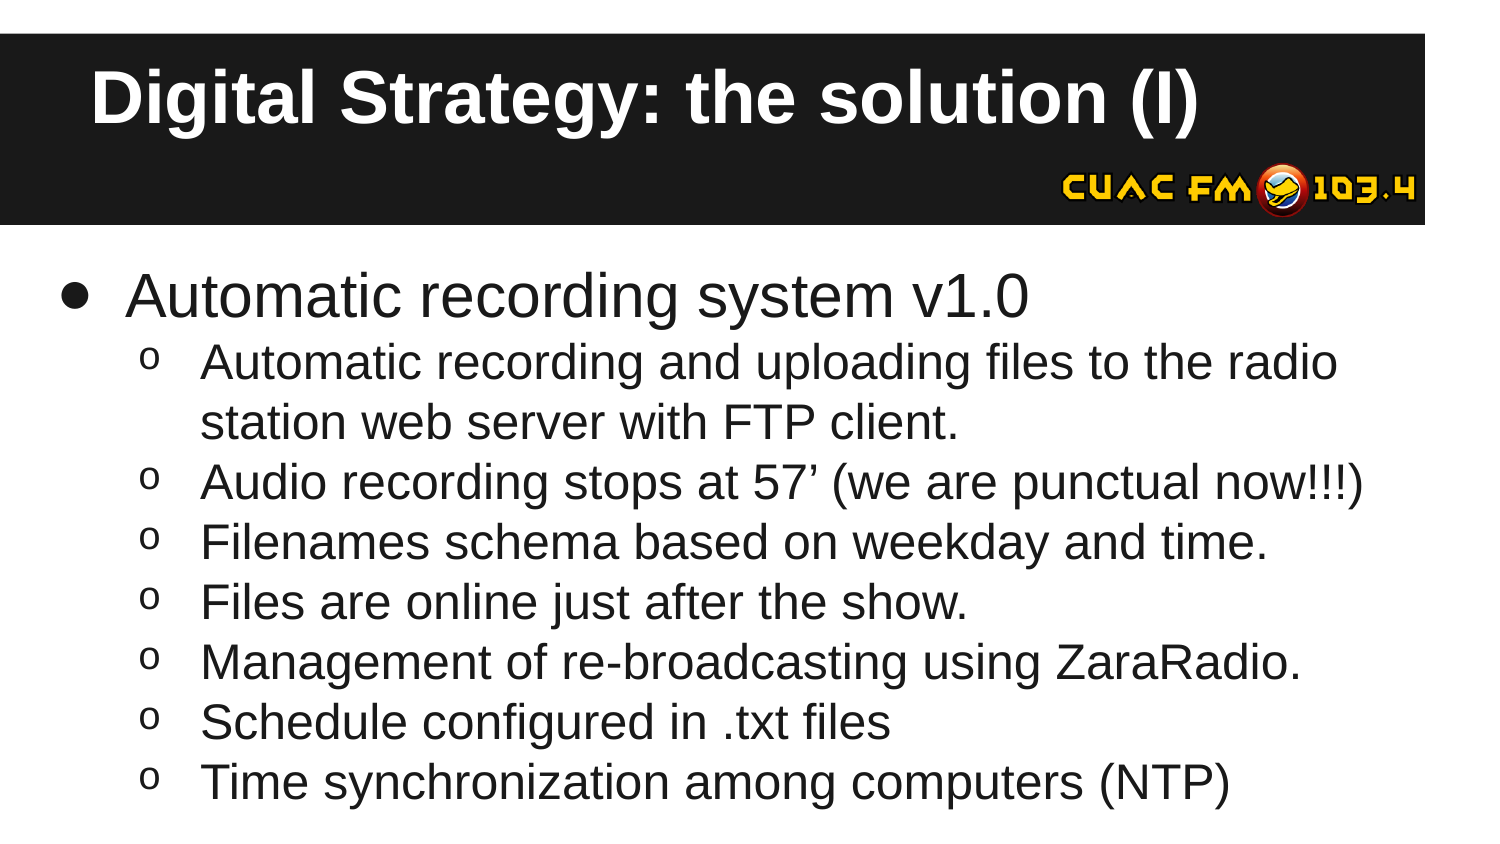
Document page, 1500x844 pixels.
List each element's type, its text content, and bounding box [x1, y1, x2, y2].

list Automatic recording system v1.0 Automatic recording and uploading files to the radio station web server with FTP client. Audio recording stops at 57’ (we are punctual now!!!) Filenames schema based on weekday and time. Files are online just after the show. Management of re-broadcasting using ZaraRadio. Schedule configured in .txt files Time synchronization among computers (NTP) [35, 239, 1425, 808]
title Digital Strategy: the solution (I) [75, 33, 1425, 221]
picture [1054, 158, 1425, 221]
